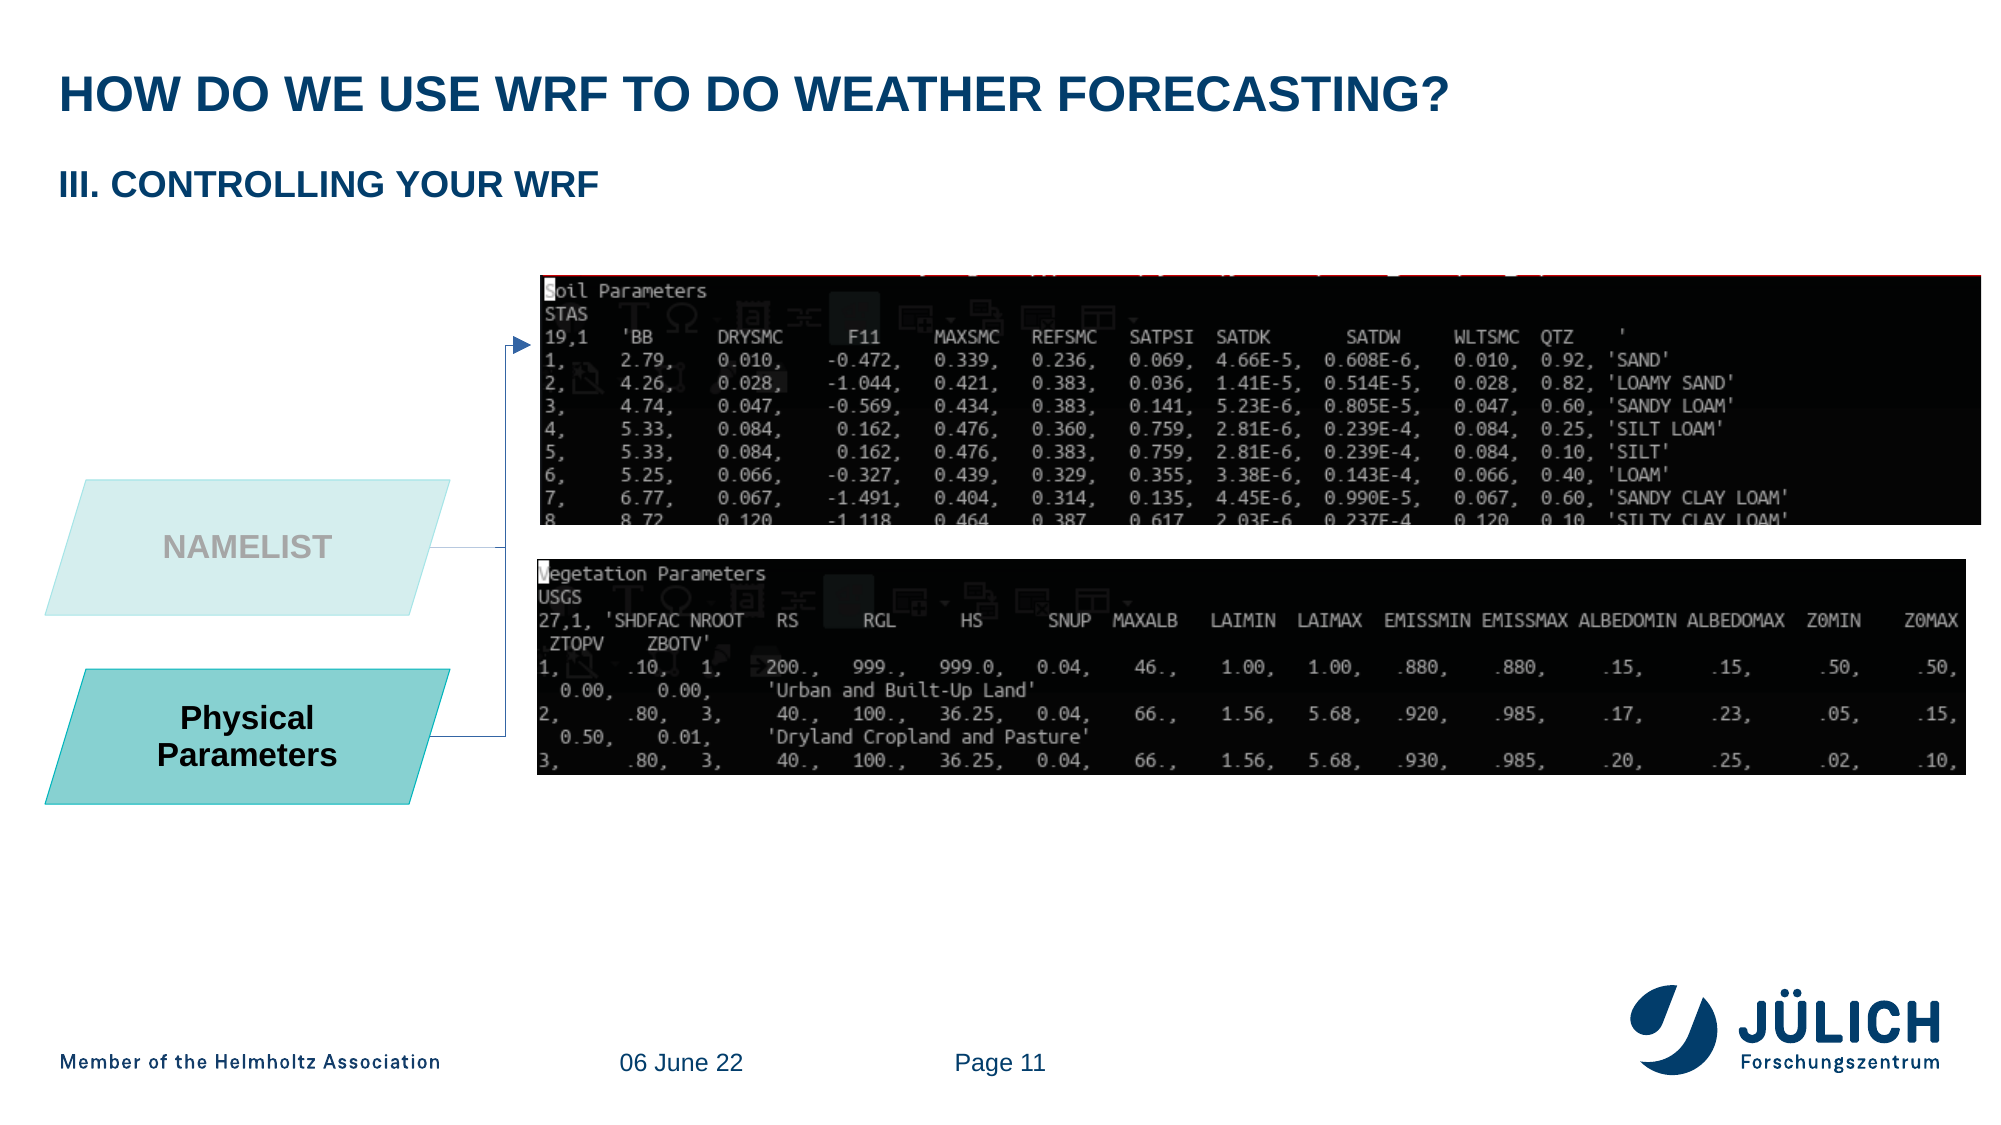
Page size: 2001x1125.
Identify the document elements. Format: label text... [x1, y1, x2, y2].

text_box Page <number> [954, 1046, 1073, 1084]
picture [540, 275, 1982, 526]
text_box Physical Parameters [45, 669, 451, 805]
text_box 06 June 22 [619, 1046, 883, 1084]
text_box [0, 441, 496, 652]
list III. CONTROLLING YOUR WRF [58, 154, 1937, 238]
title How do we use WRF to do weather forecasting? [59, 53, 1938, 238]
picture [537, 559, 1966, 775]
